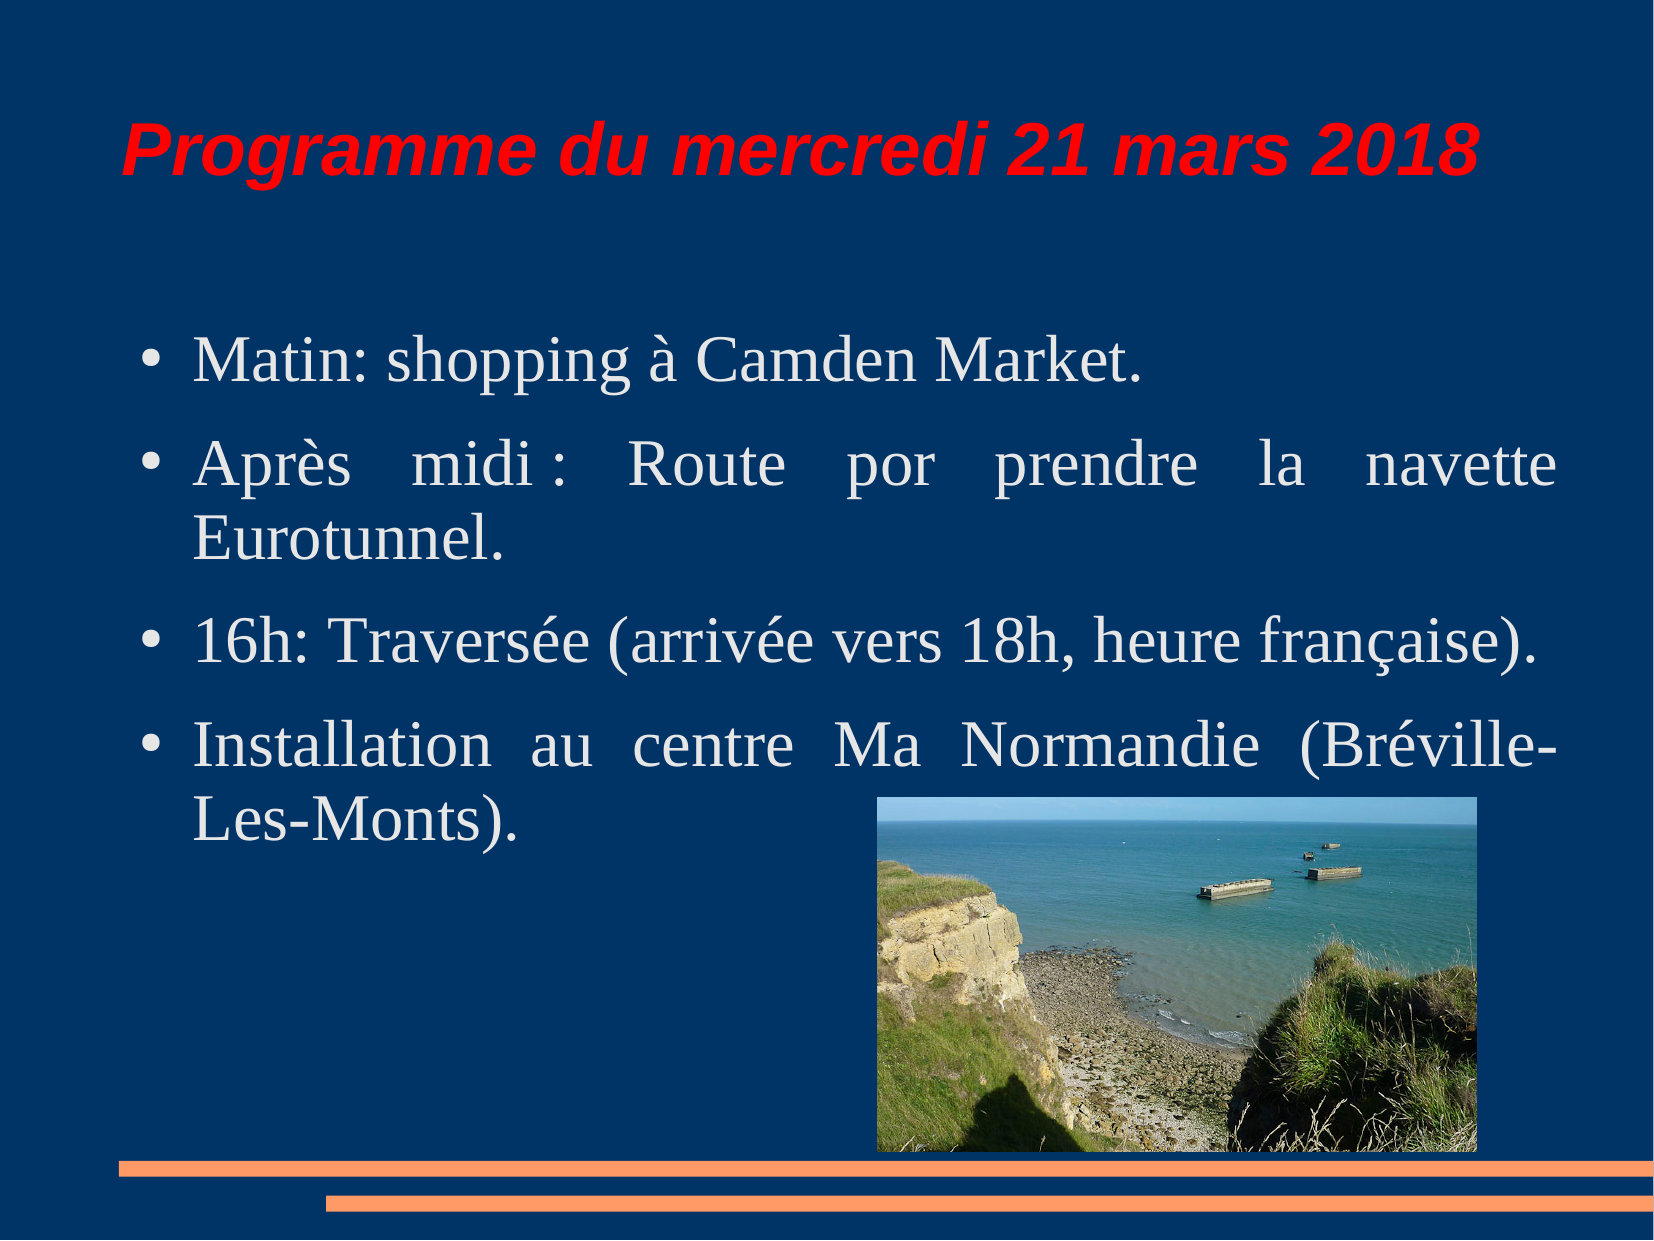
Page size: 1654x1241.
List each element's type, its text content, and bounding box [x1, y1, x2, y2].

title Programme du mercredi 21 mars 2018 [121, 53, 1534, 246]
picture [877, 797, 1477, 1152]
list Matin: shopping à Camden Market. Après midi : Route por prendre la navette Eurotunnel. 16h: Traversée (arrivée vers 18h, heure française). Installation au centre Ma Normandie (Bréville-Les-Monts). [121, 322, 1561, 1118]
